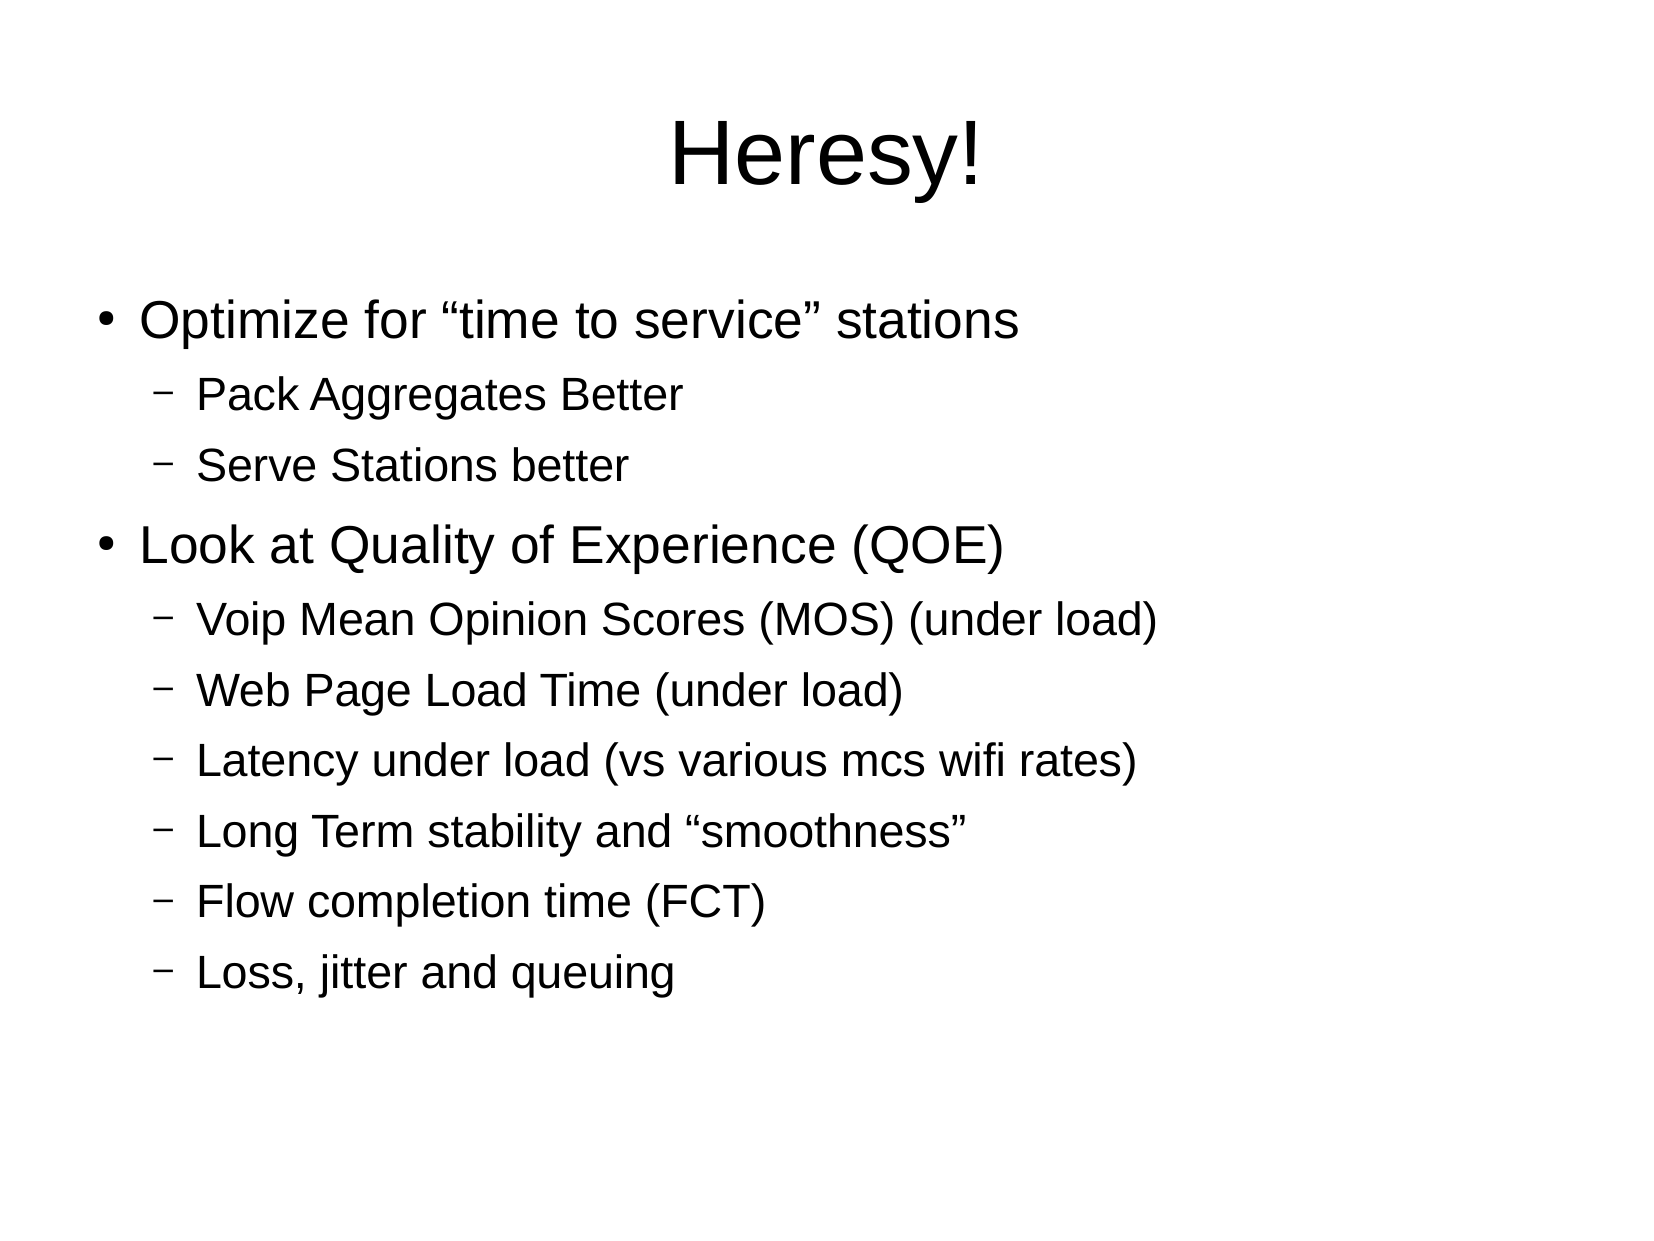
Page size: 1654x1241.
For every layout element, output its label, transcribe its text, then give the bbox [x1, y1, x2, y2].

title Heresy! [82, 49, 1571, 257]
list Optimize for “time to service” stations Pack Aggregates Better Serve Stations better Look at Quality of Experience (QOE) Voip Mean Opinion Scores (MOS) (under load) Web Page Load Time (under load) Latency under load (vs various mcs wifi rates) Long Term stability and “smoothness” Flow completion time (FCT) Loss, jitter and queuing [82, 290, 1571, 1010]
